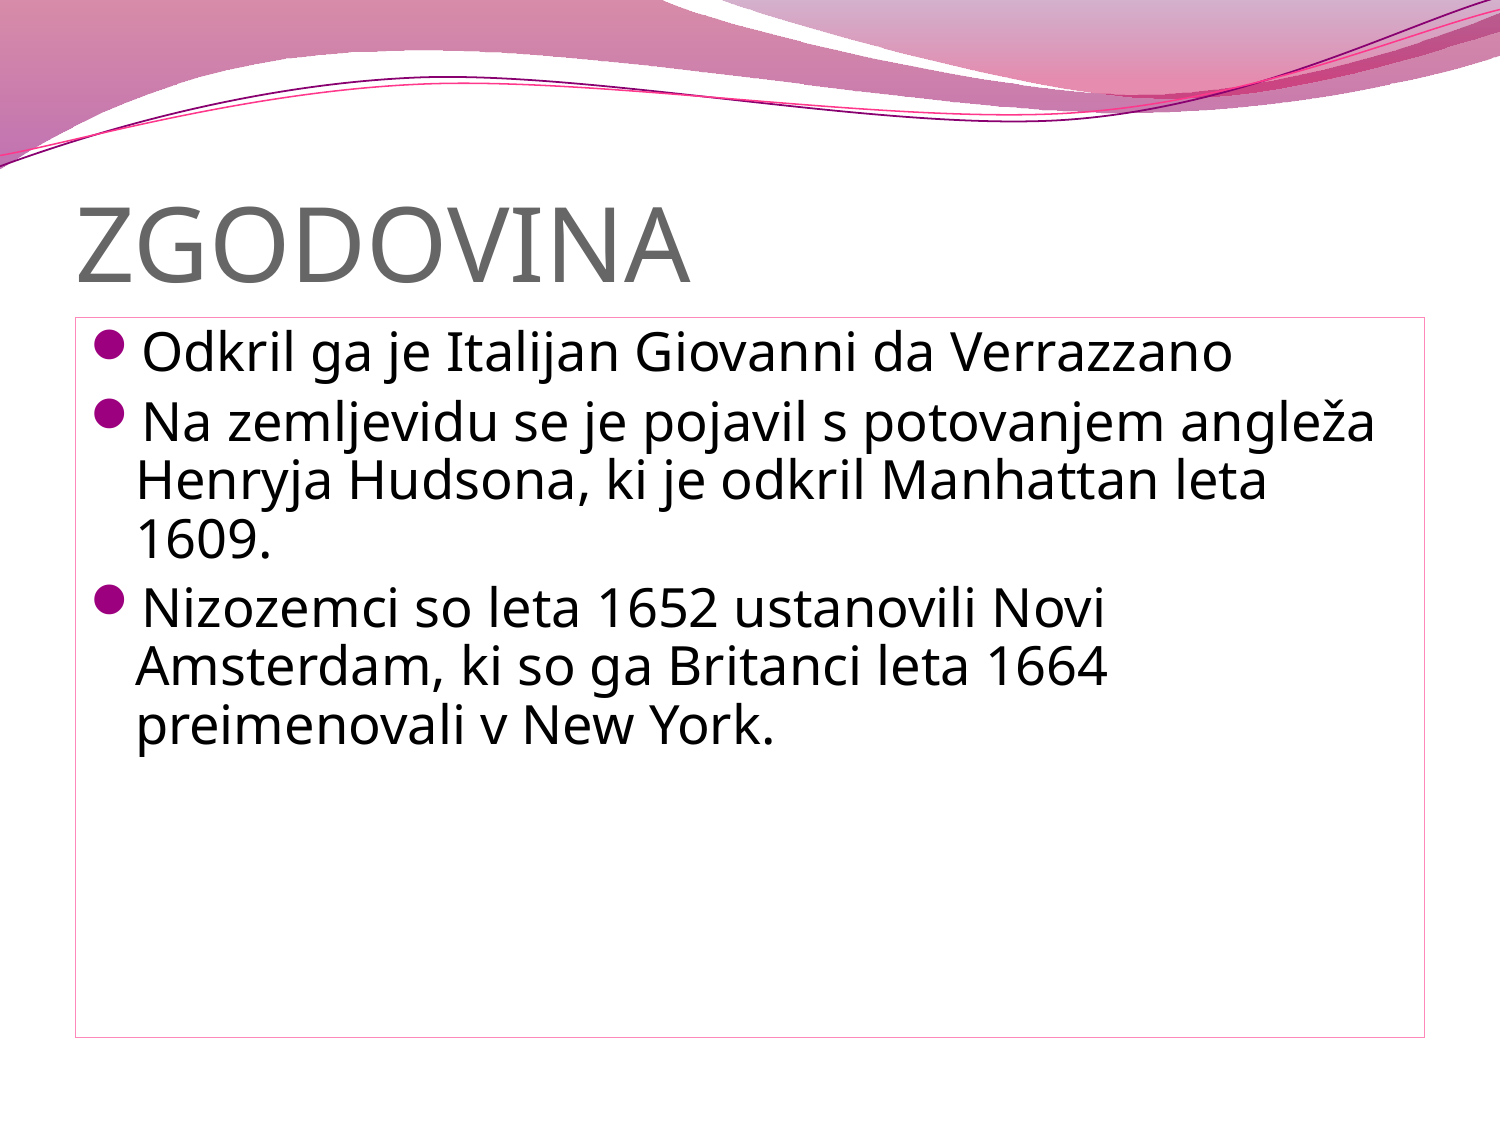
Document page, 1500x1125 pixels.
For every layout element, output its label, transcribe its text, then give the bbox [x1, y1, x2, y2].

title ZGODOVINA [75, 115, 1425, 304]
list Odkril ga je Italijan Giovanni da Verrazzano Na zemljevidu se je pojavil s potovanjem angleža Henryja Hudsona, ki je odkril Manhattan leta 1609. Nizozemci so leta 1652 ustanovili Novi Amsterdam, ki so ga Britanci leta 1664 preimenovali v New York. [75, 317, 1425, 1038]
